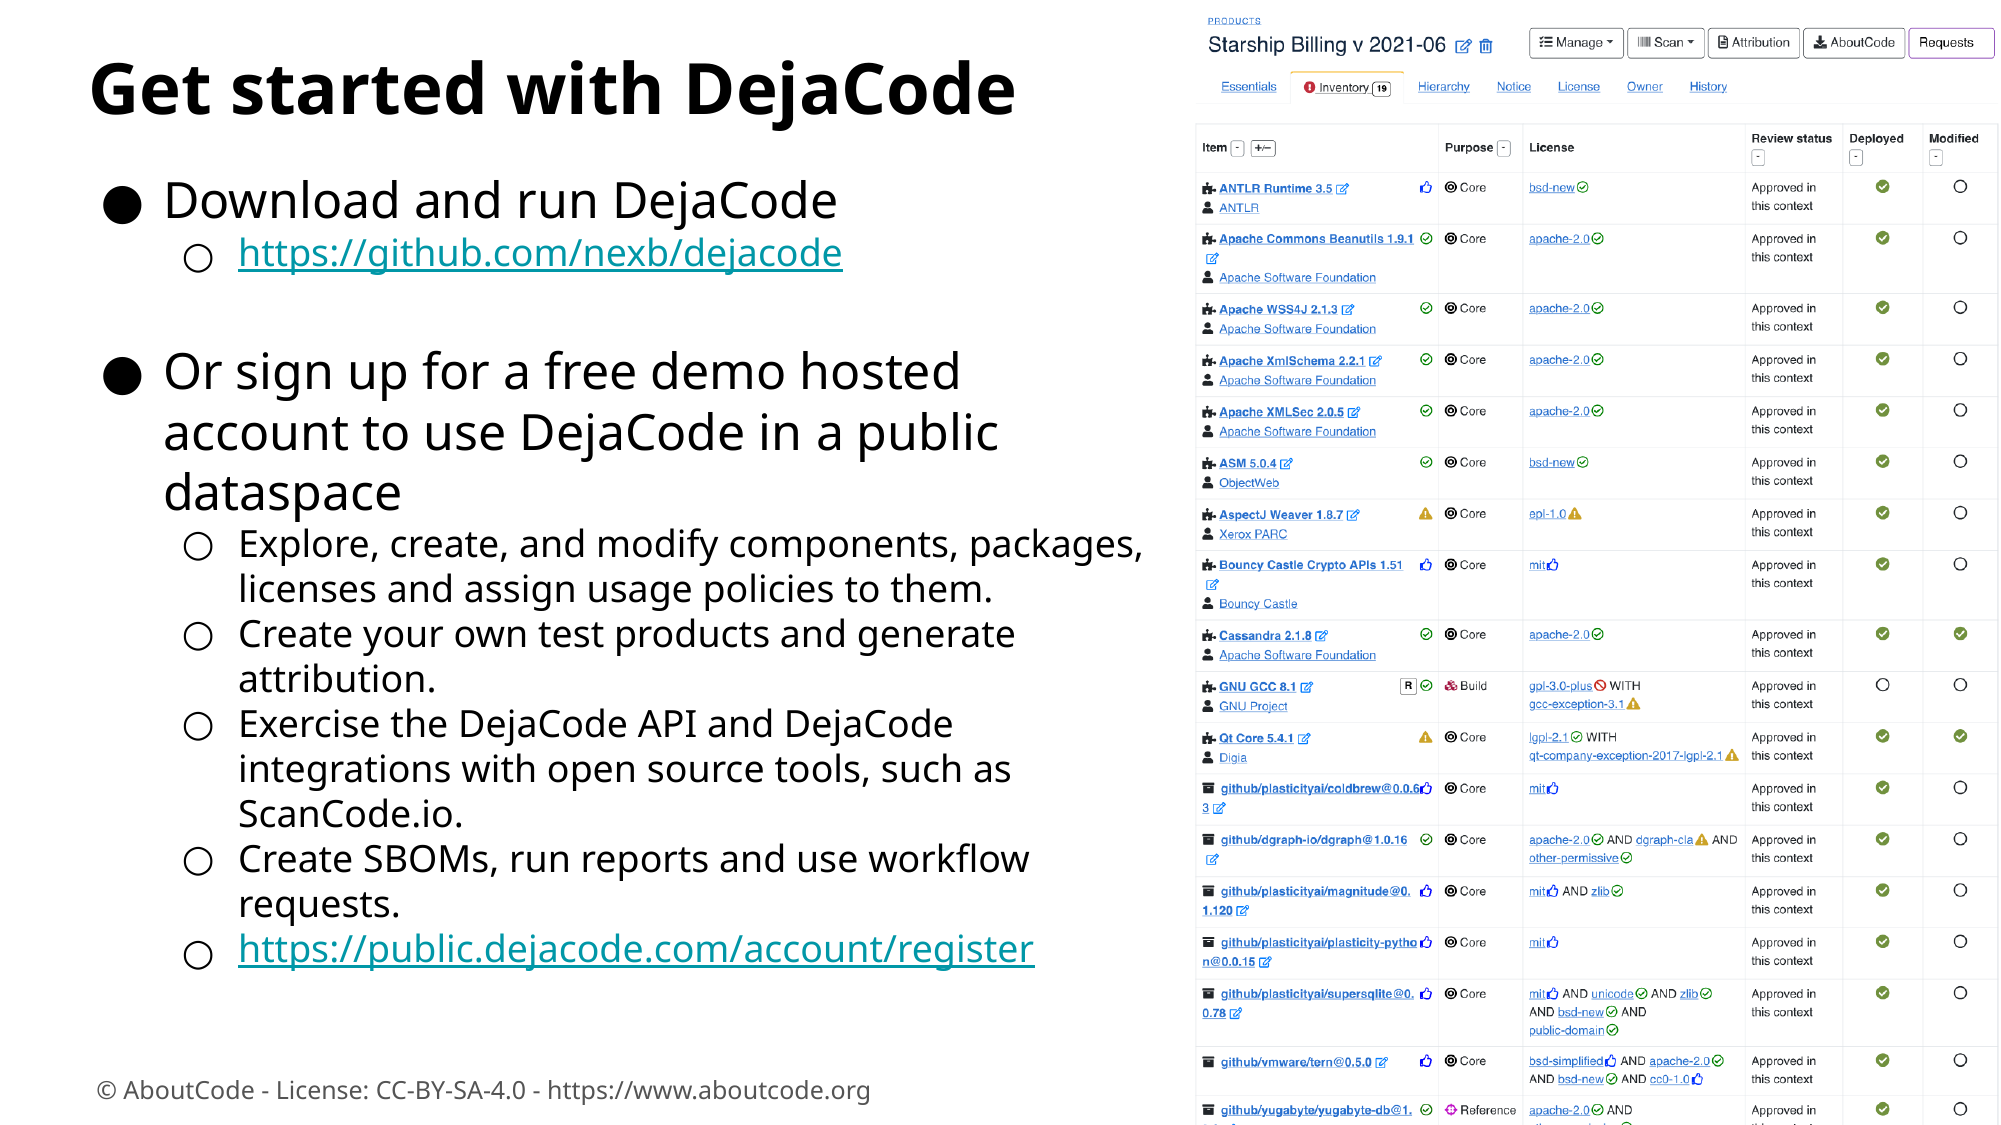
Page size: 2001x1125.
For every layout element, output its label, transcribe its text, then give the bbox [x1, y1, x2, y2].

title Get started with DejaCode [68, 23, 1188, 149]
picture [1188, 0, 2000, 1125]
list Download and run DejaCode https://github.com/nexb/dejacode Or sign up for a free demo hosted account to use DejaCode in a public dataspace Explore, create, and modify components, packages, licenses and assign usage policies to them. Create your own test products and generate attribution. Exercise the DejaCode API and DejaCode integrations with open source tools, such as ScanCode.io. Create SBOMs, run reports and use workflow requests. https://public.dejacode.com/account/register [68, 149, 1172, 1000]
